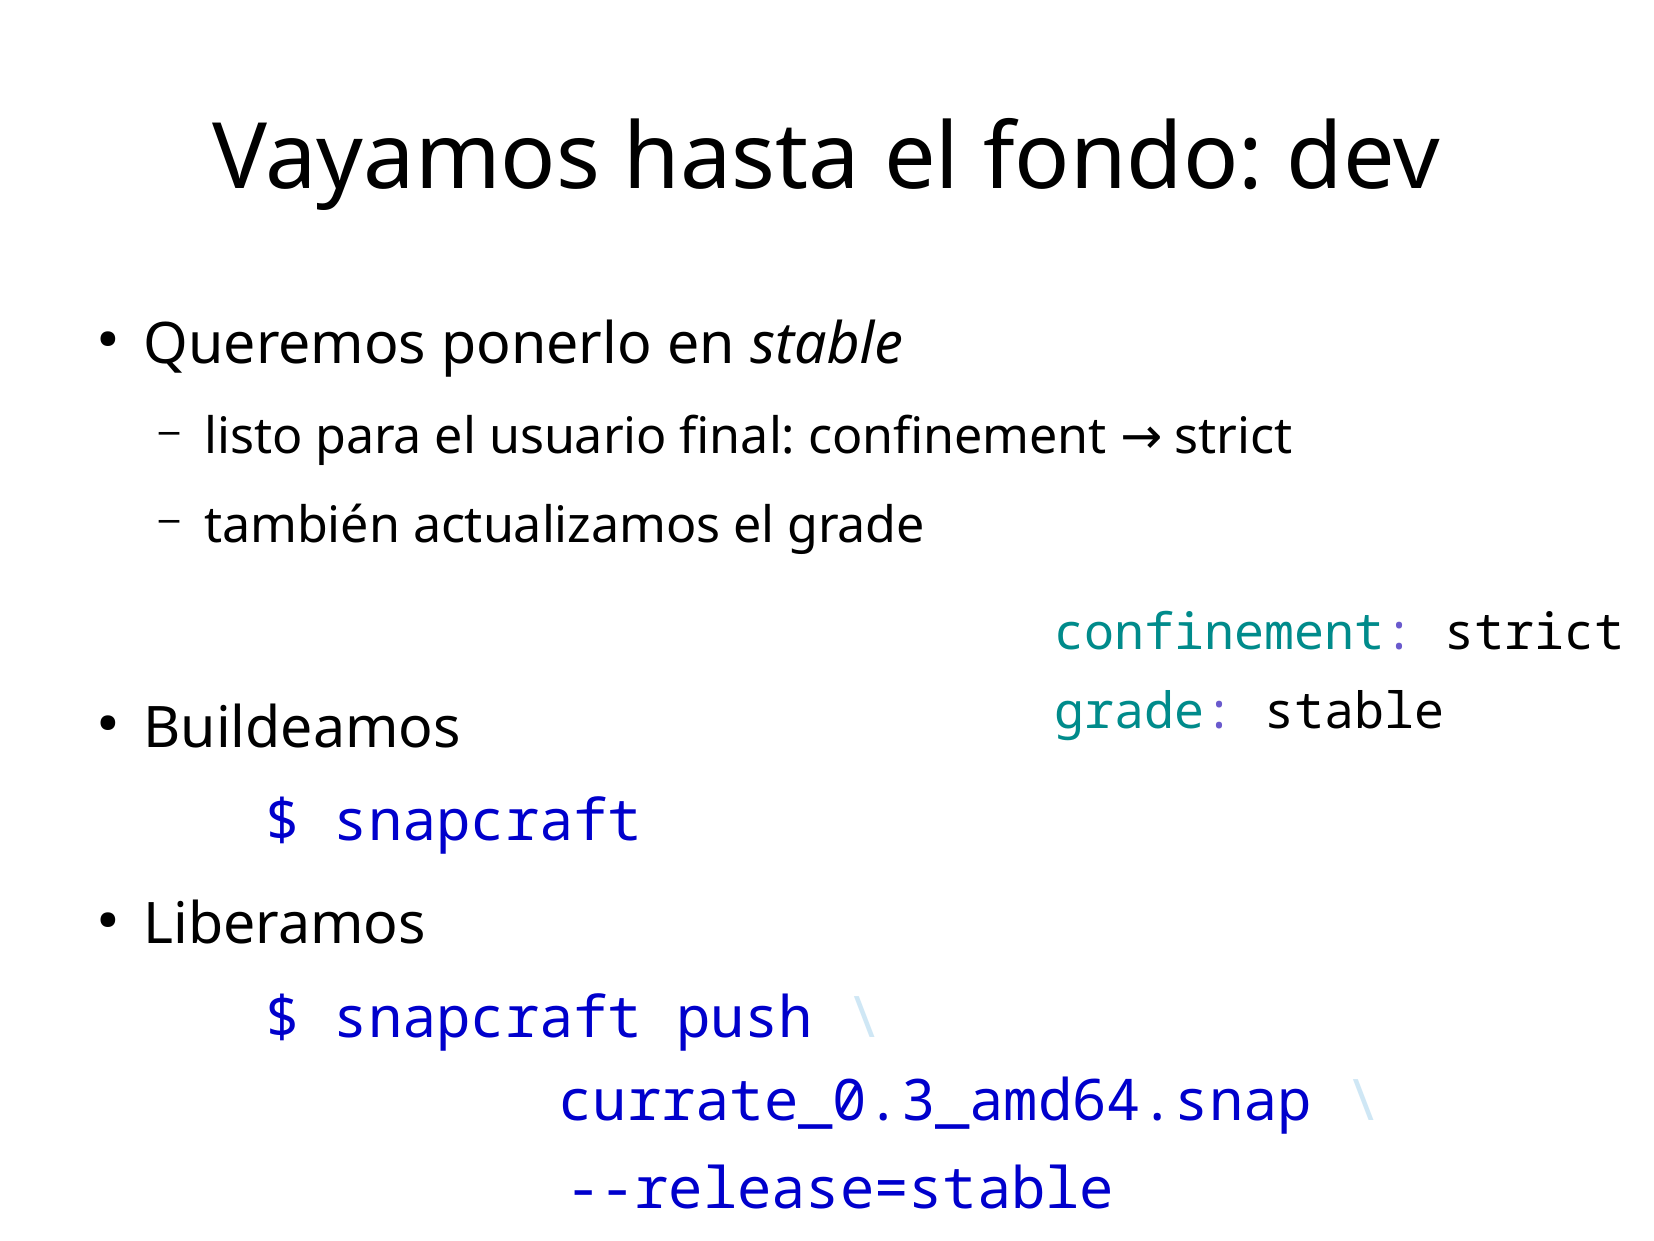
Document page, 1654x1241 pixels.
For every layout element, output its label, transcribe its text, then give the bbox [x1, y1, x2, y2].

title Vayamos hasta el fondo: dev [82, 49, 1571, 257]
text_box confinement: strict grade: stable [1039, 578, 1654, 750]
list Queremos ponerlo en stable listo para el usuario final: confinement → strict también actualizamos el grade Buildeamos $ snapcraft Liberamos $ snapcraft push \ currate_0.3_amd64.snap \ --release=stable [82, 302, 1654, 1229]
